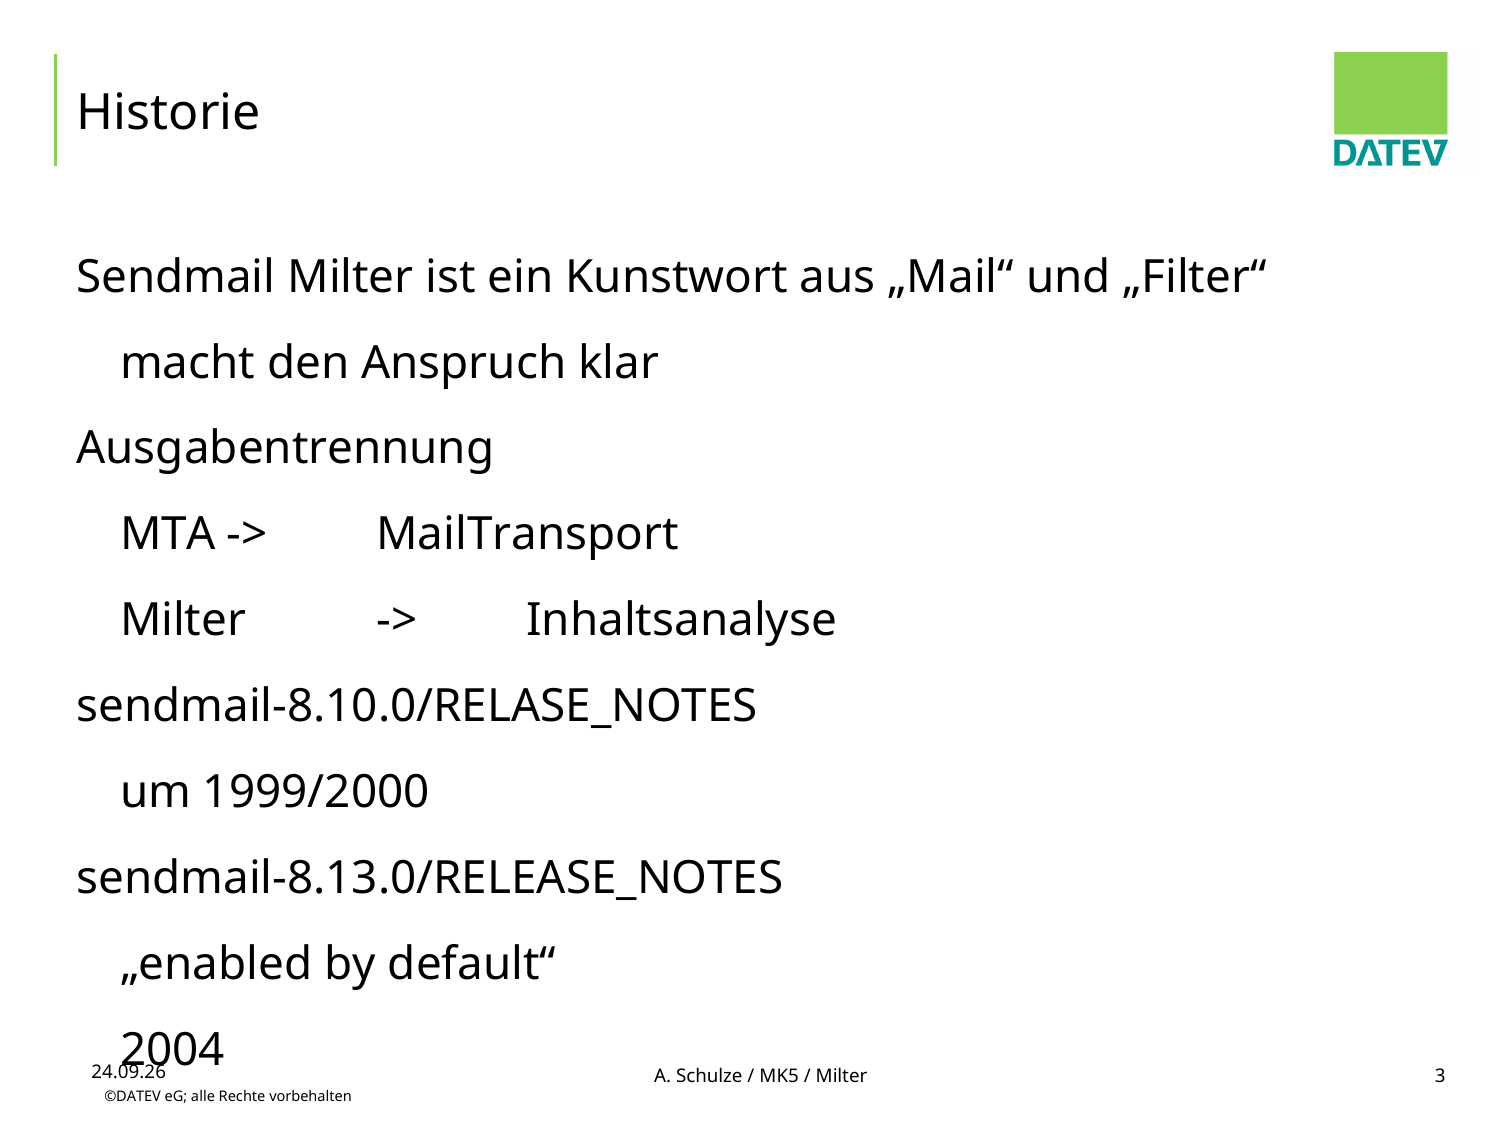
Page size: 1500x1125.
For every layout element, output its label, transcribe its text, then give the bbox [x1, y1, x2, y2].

list Sendmail Milter ist ein Kunstwort aus „Mail“ und „Filter“ macht den Anspruch klar Ausgabentrennung MTA -> MailTransport Milter -> Inhaltsanalyse sendmail-8.10.0/RELASE_NOTES um 1999/2000 sendmail-8.13.0/RELEASE_NOTES „enabled by default“ 2004 [76, 243, 1447, 1026]
title Historie [76, 46, 1235, 174]
picture [1333, 52, 1478, 173]
